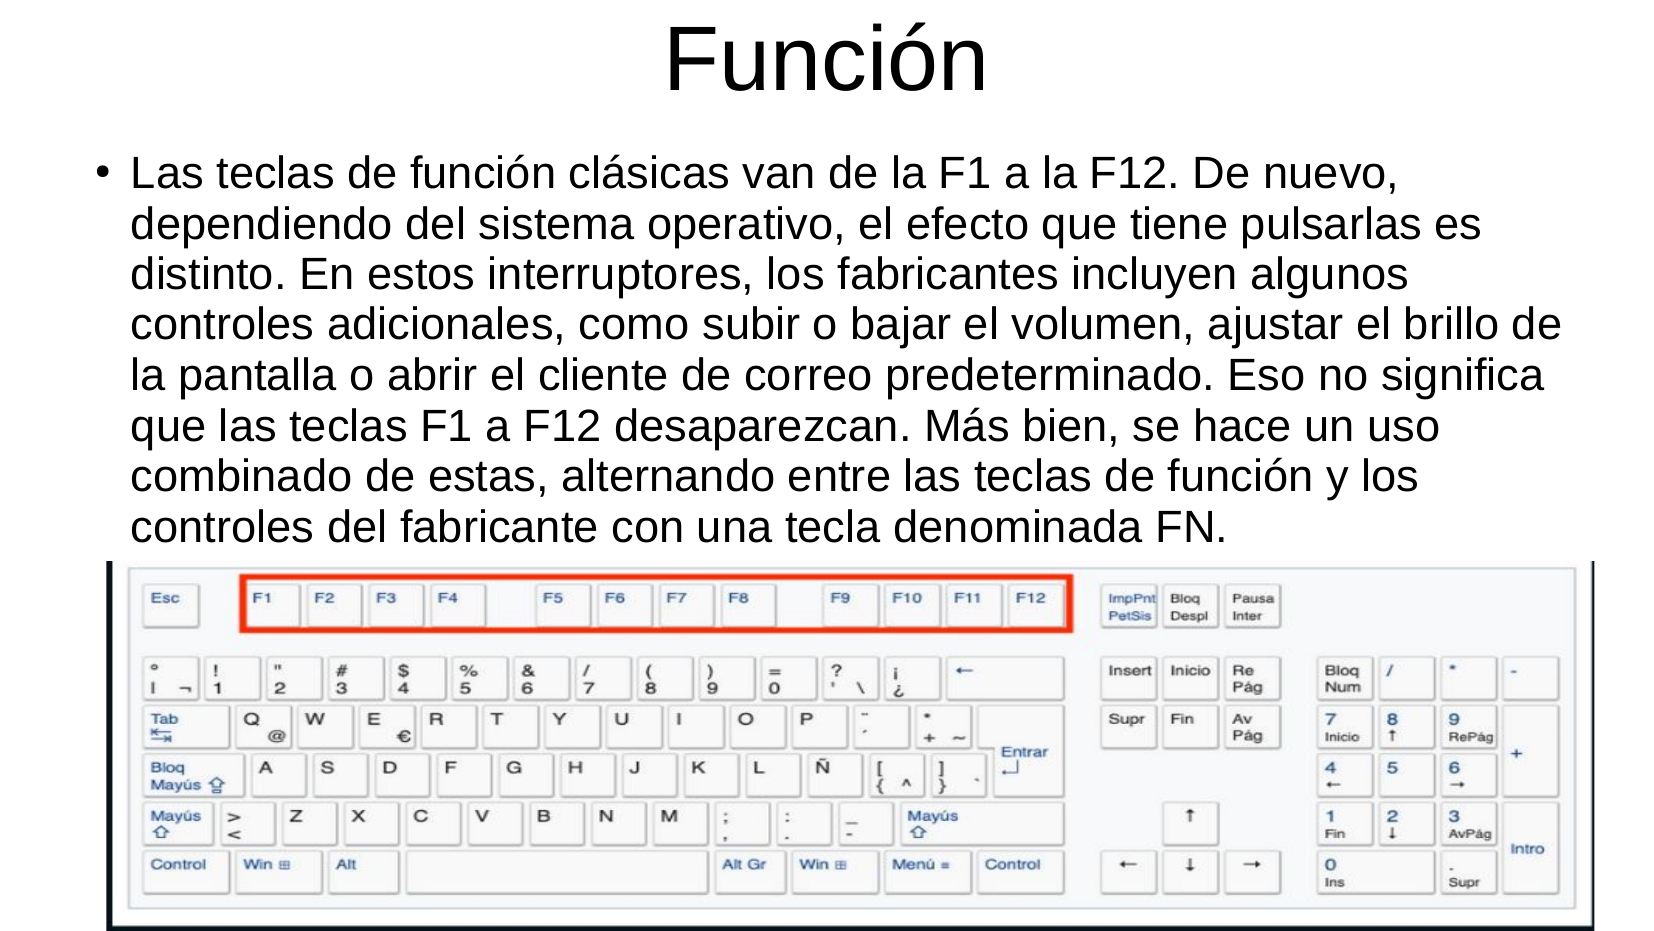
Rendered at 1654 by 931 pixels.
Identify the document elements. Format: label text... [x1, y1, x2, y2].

picture [106, 561, 1595, 931]
list Las teclas de función clásicas van de la F1 a la F12. De nuevo, dependiendo del sistema operativo, el efecto que tiene pulsarlas es distinto. En estos interruptores, los fabricantes incluyen algunos controles adicionales, como subir o bajar el volumen, ajustar el brillo de la pantalla o abrir el cliente de correo predeterminado. Eso no significa que las teclas F1 a F12 desaparezcan. Más bien, se hace un uso combinado de estas, alternando entre las teclas de función y los controles del fabricante con una tecla denominada FN. [82, 147, 1571, 562]
title Función [82, 0, 1571, 119]
